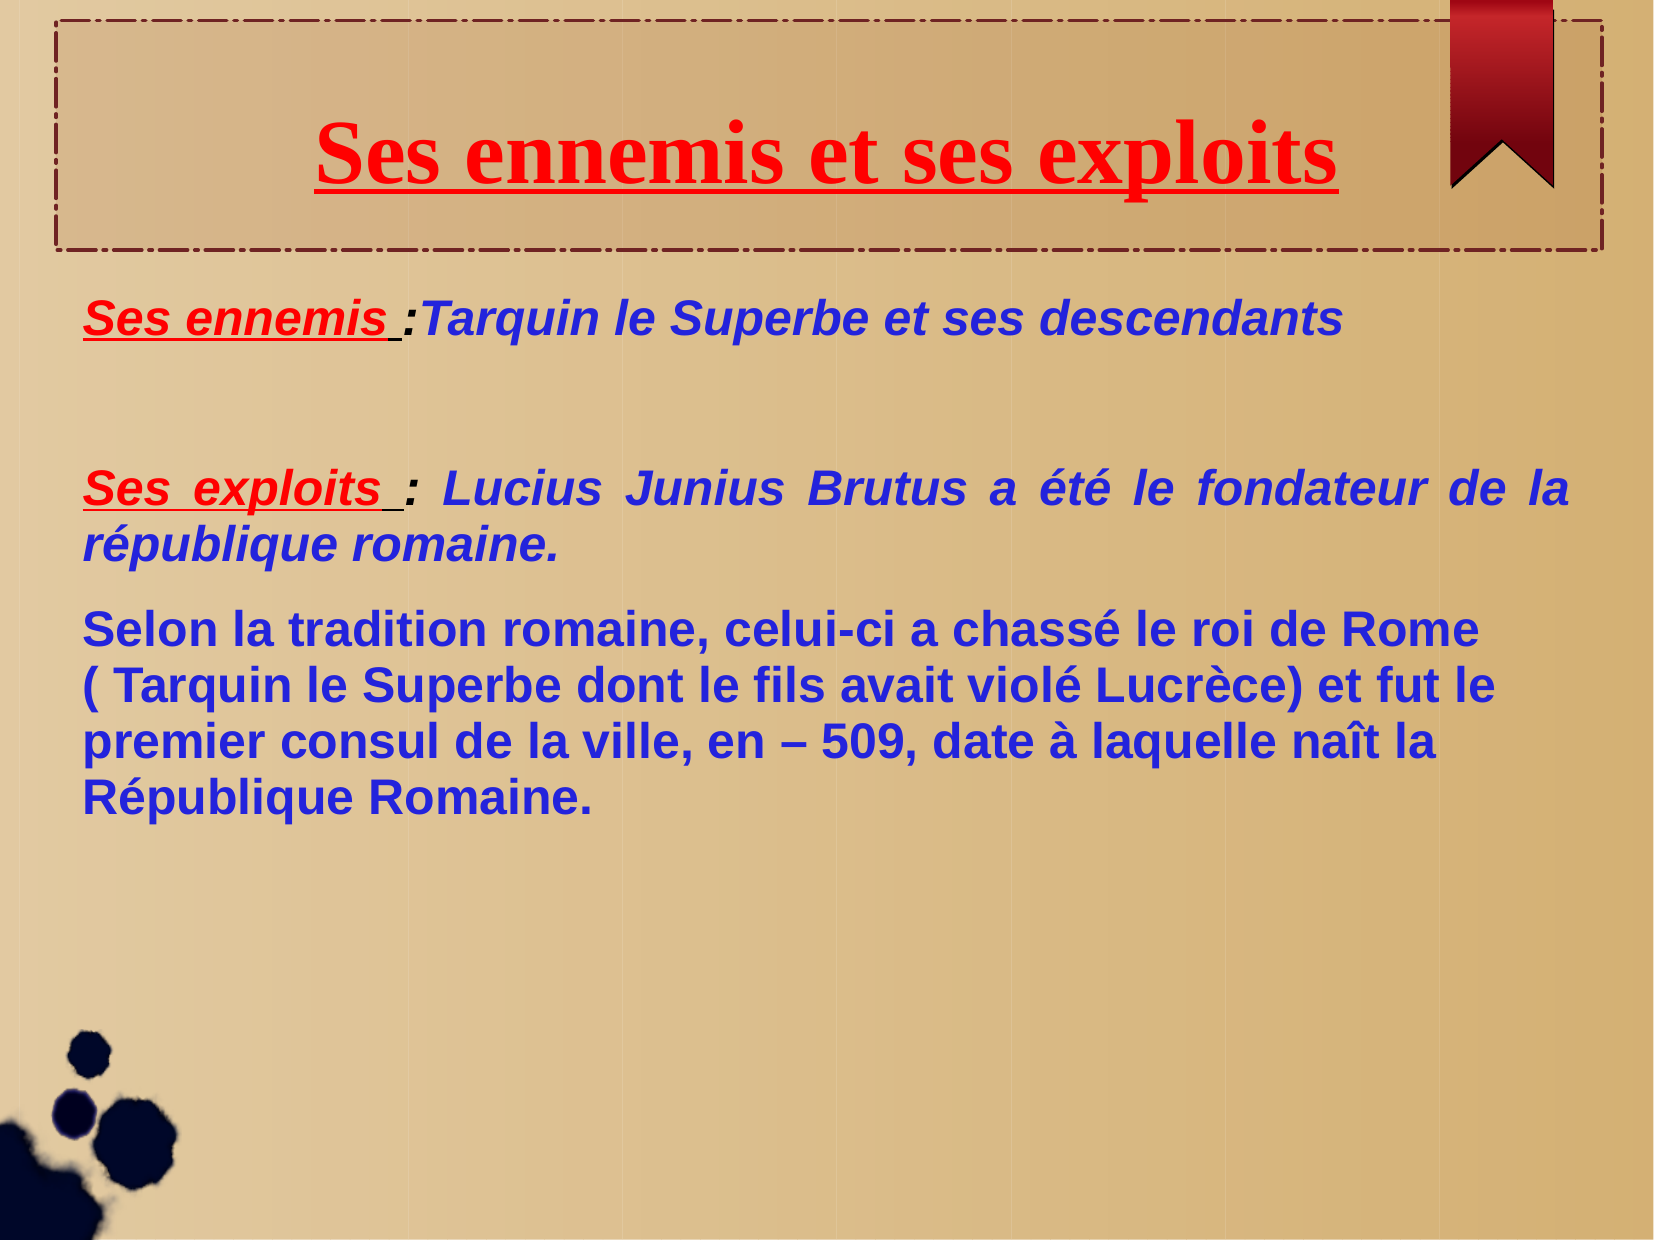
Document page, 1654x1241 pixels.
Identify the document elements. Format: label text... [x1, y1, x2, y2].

title Ses ennemis et ses exploits [82, 49, 1571, 257]
list Ses ennemis :Tarquin le Superbe et ses descendants Ses exploits : Lucius Junius Brutus a été le fondateur de la république romaine. Selon la tradition romaine, celui-ci a chassé le roi de Rome ( Tarquin le Superbe dont le fils avait violé Lucrèce) et fut le premier consul de la ville, en – 509, date à laquelle naît la République Romaine. [82, 290, 1571, 1109]
